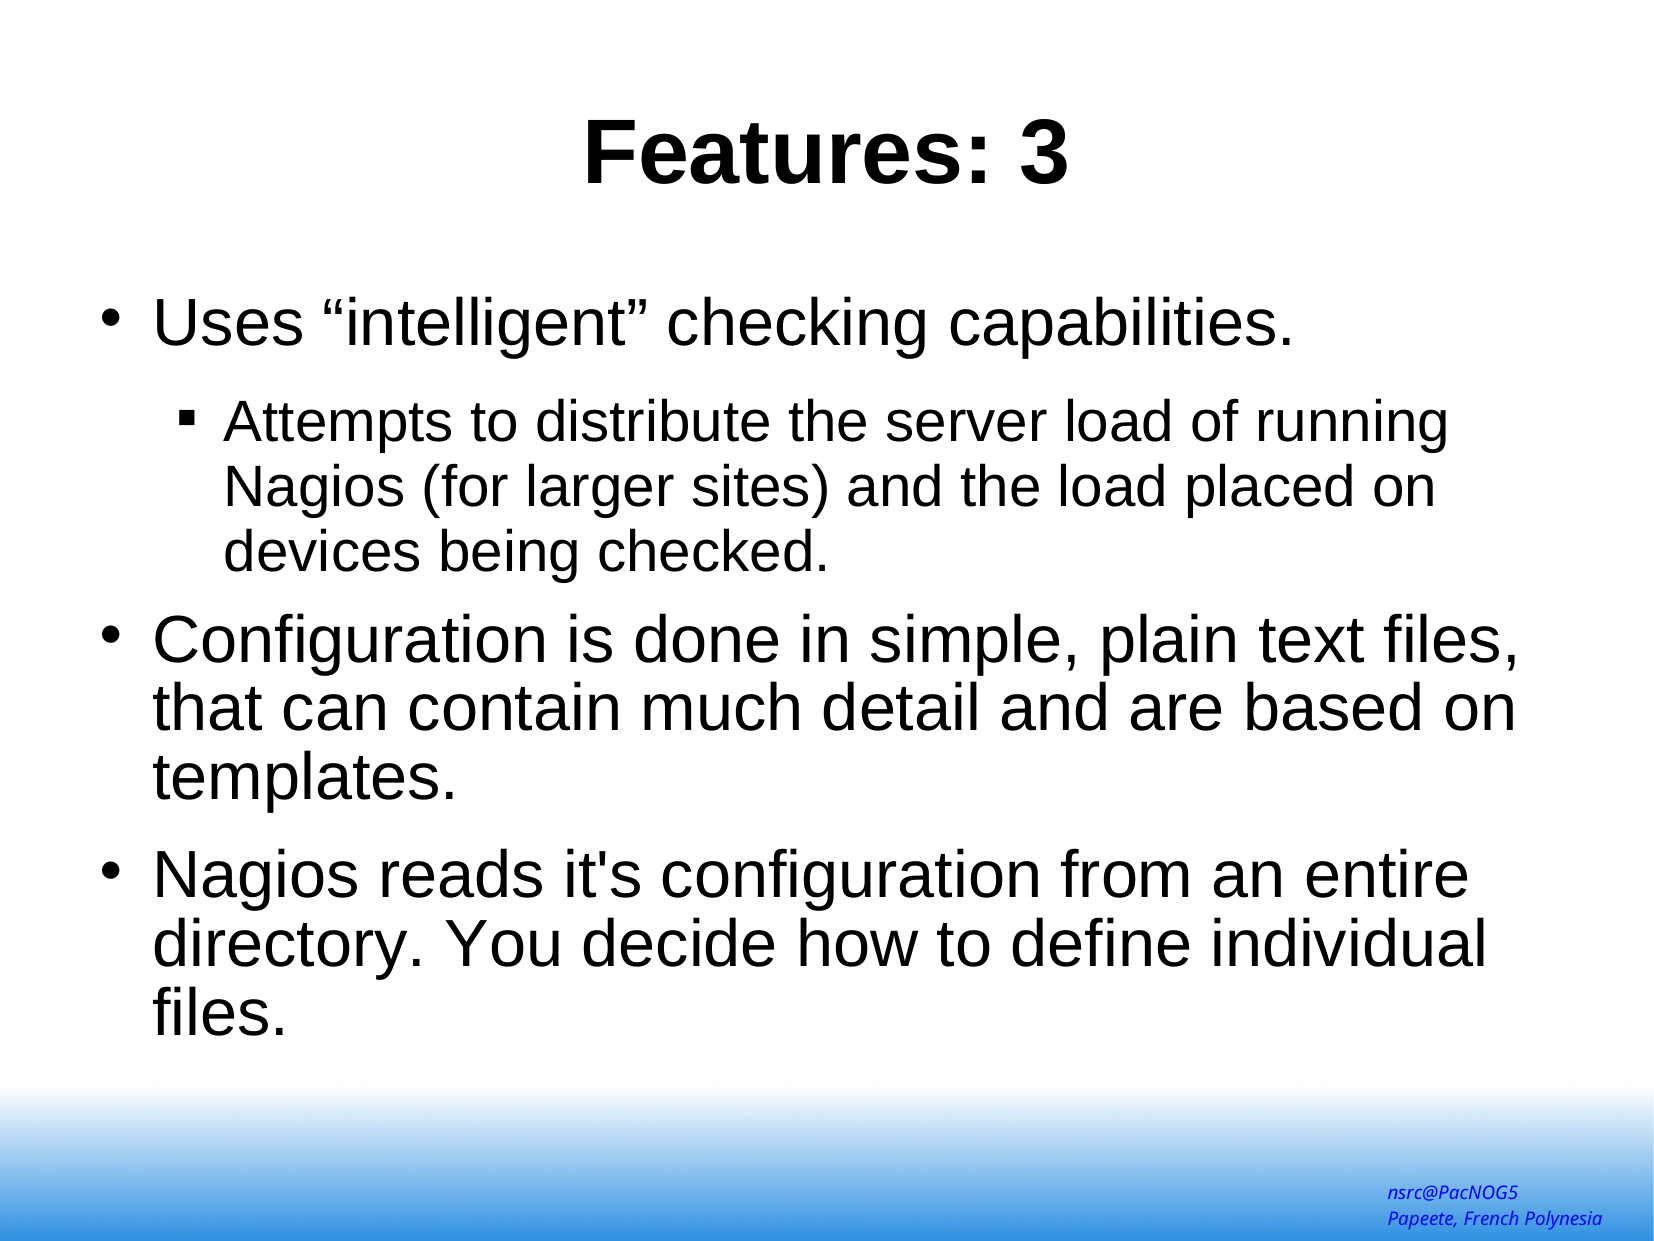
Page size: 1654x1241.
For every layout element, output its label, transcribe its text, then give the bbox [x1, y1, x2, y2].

title Features: 3 [82, 56, 1571, 250]
picture [0, 1083, 1654, 1241]
list Uses “intelligent” checking capabilities. Attempts to distribute the server load of running Nagios (for larger sites) and the load placed on devices being checked. Configuration is done in simple, plain text files, that can contain much detail and are based on templates. Nagios reads it's configuration from an entire directory. You decide how to define individual files. [82, 290, 1571, 1094]
